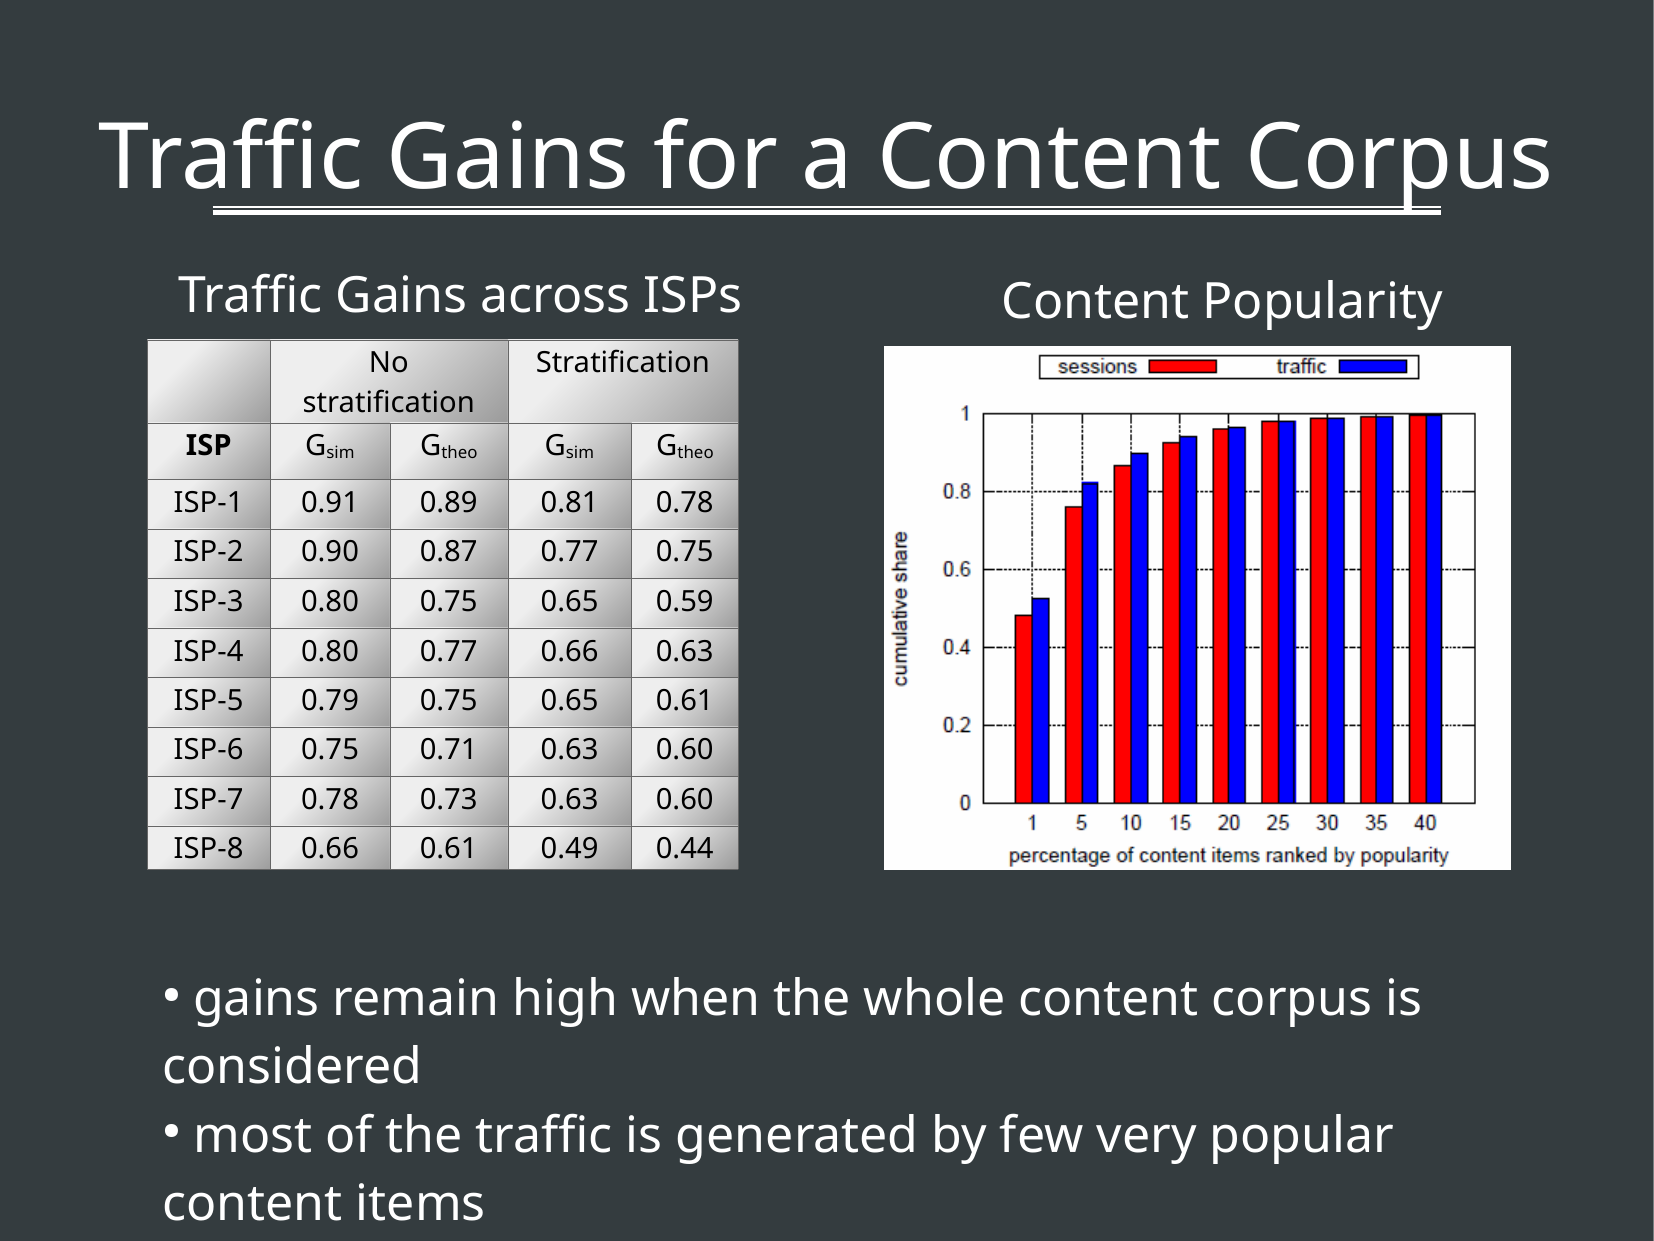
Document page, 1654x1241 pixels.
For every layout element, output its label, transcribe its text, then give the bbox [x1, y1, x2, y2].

table_cell 0.66 [509, 629, 631, 677]
table_cell ISP-1 [148, 480, 270, 529]
table_cell Gtheo [632, 424, 738, 479]
table_cell ISP [148, 424, 270, 479]
text_box gains remain high when the whole content corpus is considered most of the traffic is generated by few very popular content items [147, 954, 1565, 1123]
table_cell ISP-3 [148, 579, 270, 628]
table_cell 0.80 [271, 629, 390, 677]
table_cell 0.44 [632, 827, 738, 869]
table_cell 0.60 [632, 777, 738, 826]
table_cell 0.61 [391, 827, 508, 869]
table_cell 0.75 [391, 678, 508, 727]
table_cell 0.75 [391, 579, 508, 628]
table_cell 0.65 [509, 579, 631, 628]
picture [0, 0, 1654, 1241]
table_cell 0.75 [632, 530, 738, 578]
text_box Content Popularity [868, 257, 1577, 349]
table_cell 0.90 [271, 530, 390, 578]
table_cell 0.63 [632, 629, 738, 677]
table_cell 0.79 [271, 678, 390, 727]
table_cell 0.75 [271, 728, 390, 776]
table_cell 0.91 [271, 480, 390, 529]
table_cell 0.89 [391, 480, 508, 529]
table_cell 0.73 [391, 777, 508, 826]
table_header [148, 344, 270, 423]
table_cell 0.80 [271, 579, 390, 628]
table_cell 0.78 [271, 777, 390, 826]
table_cell ISP-8 [148, 827, 270, 869]
table_cell Gsim [509, 424, 631, 479]
table_cell 0.59 [632, 579, 738, 628]
table_cell ISP-7 [148, 777, 270, 826]
table_cell 0.87 [391, 530, 508, 578]
table_cell 0.63 [509, 728, 631, 776]
table_cell ISP-4 [148, 629, 270, 677]
table_cell 0.77 [391, 629, 508, 677]
title Traffic Gains for a Content Corpus [82, 49, 1571, 257]
table_cell 0.61 [632, 678, 738, 727]
table_cell 0.71 [391, 728, 508, 776]
table_cell Gsim [271, 424, 390, 479]
table_cell 0.60 [632, 728, 738, 776]
table_cell Gtheo [391, 424, 508, 479]
table_cell 0.78 [632, 480, 738, 529]
table_cell ISP-6 [148, 728, 270, 776]
table_cell 0.49 [509, 827, 631, 869]
text_box Traffic Gains across ISPs [106, 251, 815, 344]
table_header Stratification [509, 344, 738, 423]
table_cell ISP-5 [148, 678, 270, 727]
table_header No stratification [271, 344, 508, 423]
table_cell 0.63 [509, 777, 631, 826]
table_cell ISP-2 [148, 530, 270, 578]
table_cell 0.66 [271, 827, 390, 869]
table_cell 0.77 [509, 530, 631, 578]
table_cell 0.65 [509, 678, 631, 727]
table_cell 0.81 [509, 480, 631, 529]
